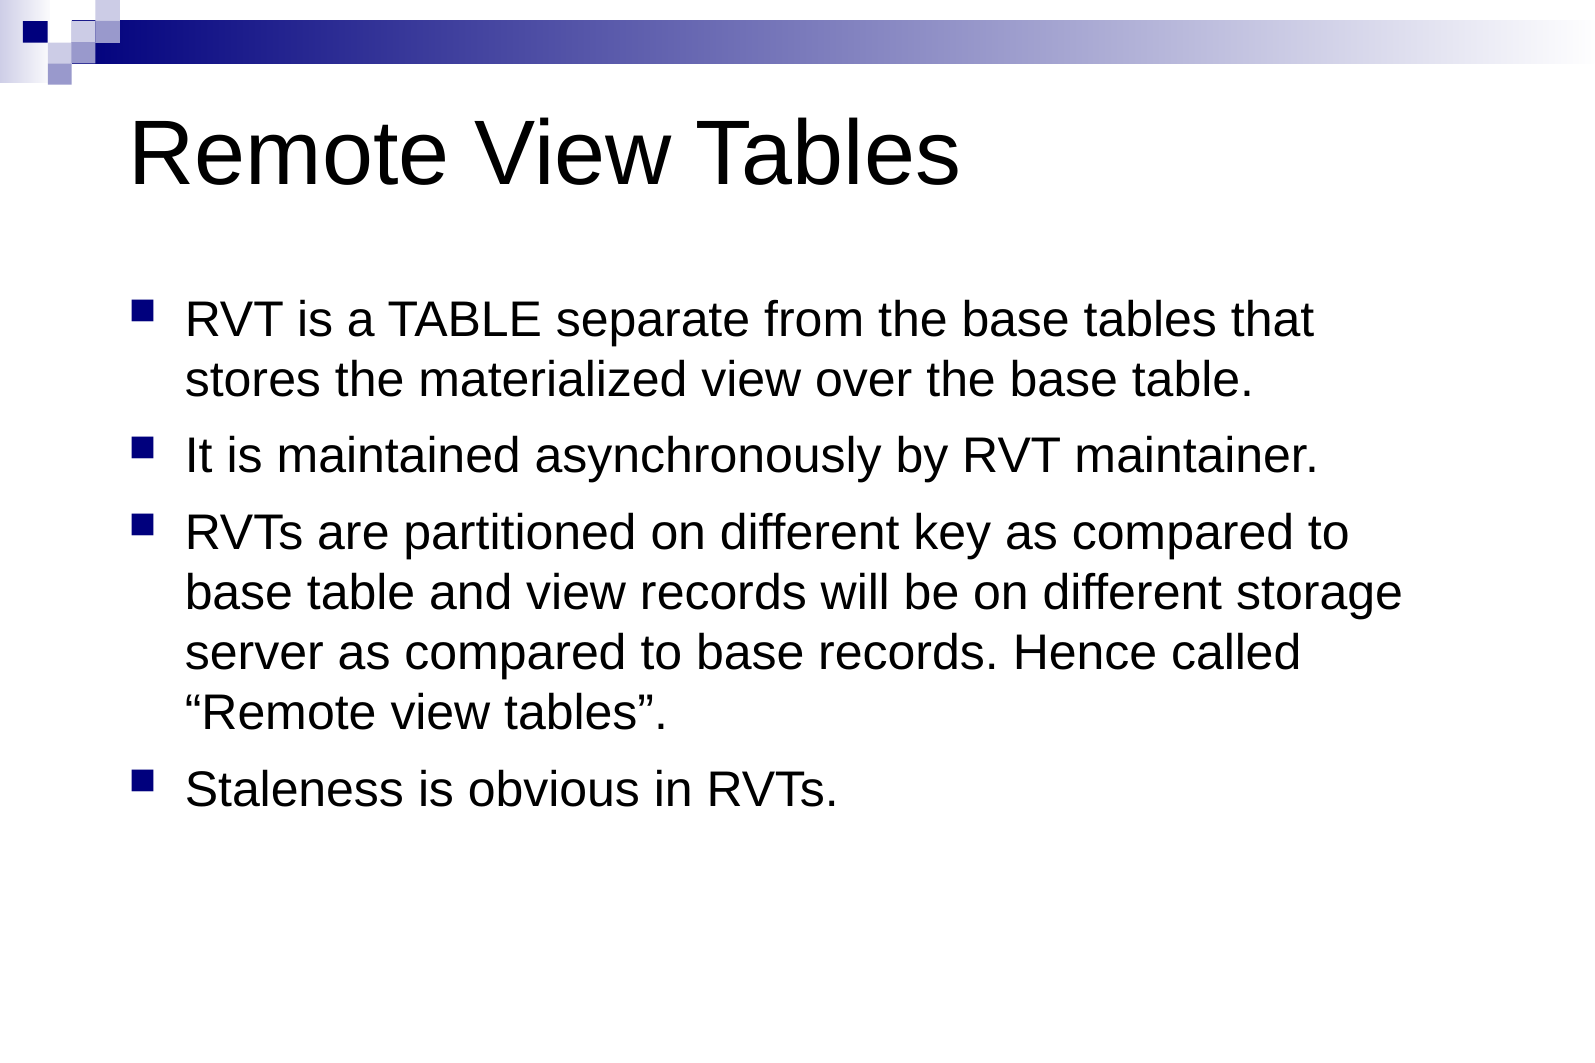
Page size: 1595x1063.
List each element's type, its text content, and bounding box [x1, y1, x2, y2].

list RVT is a TABLE separate from the base tables that stores the materialized view over the base table. It is maintained asynchronously by RVT maintainer. RVTs are partitioned on different key as compared to base table and view records will be on different storage server as compared to base records. Hence called “Remote view tables”. Staleness is obvious in RVTs. [113, 278, 1453, 1063]
title Remote View Tables [113, 75, 1481, 221]
